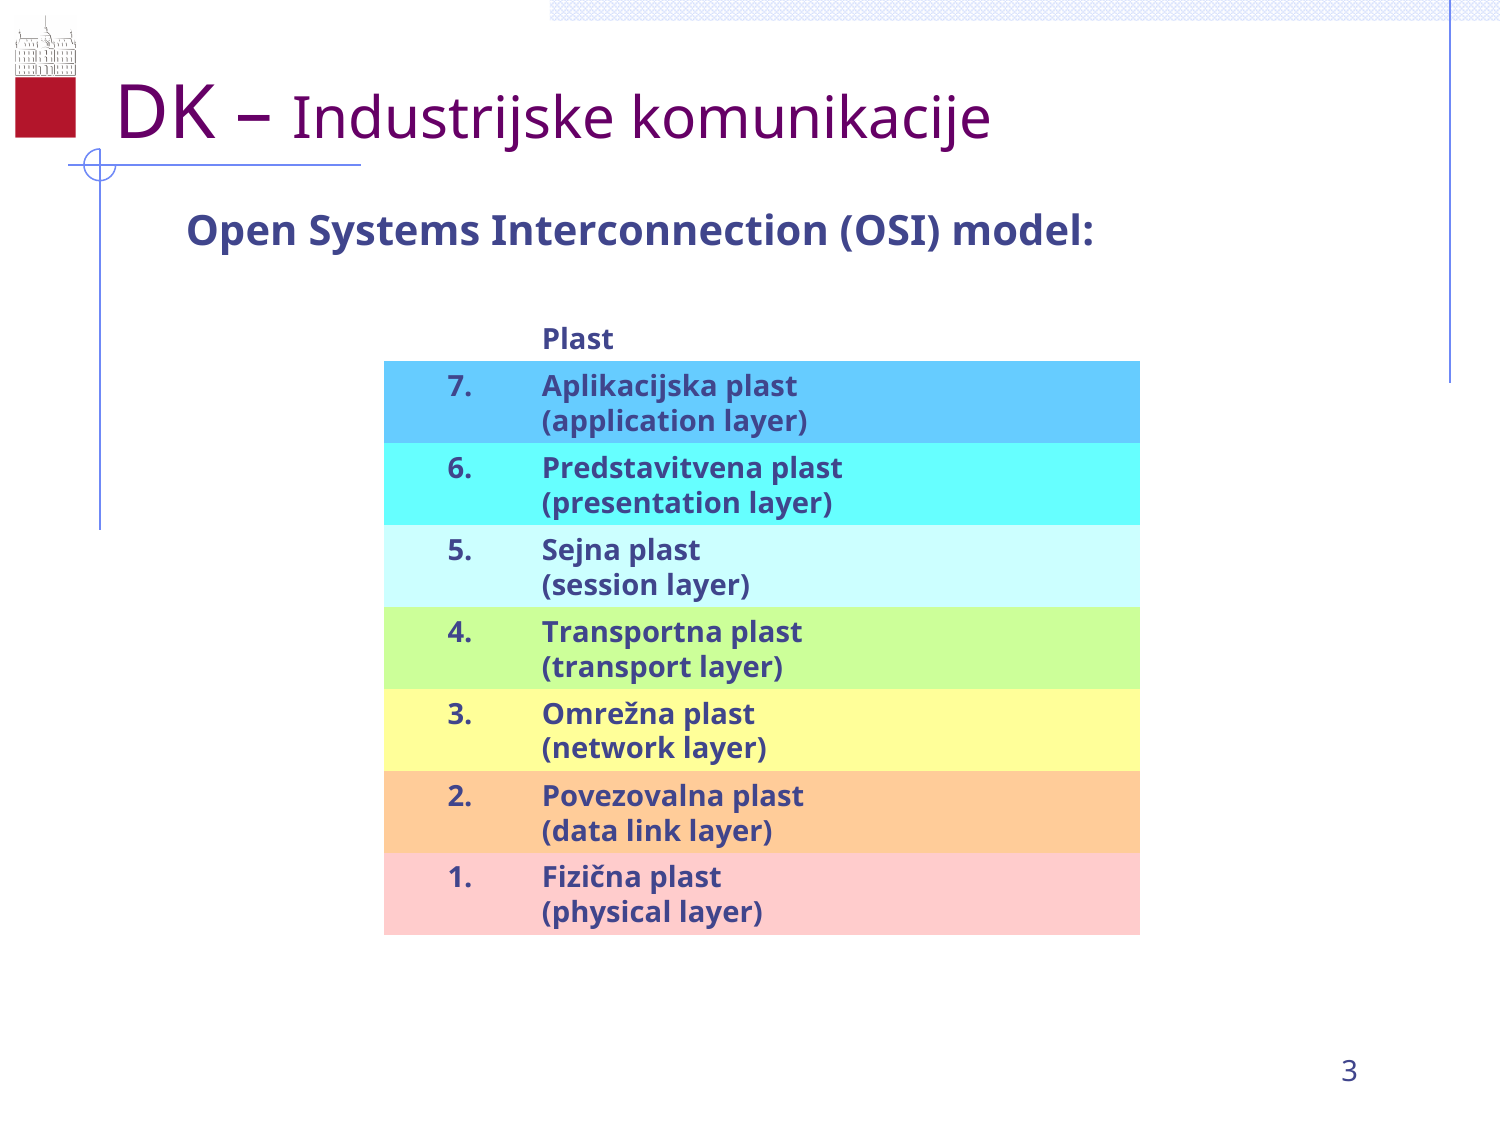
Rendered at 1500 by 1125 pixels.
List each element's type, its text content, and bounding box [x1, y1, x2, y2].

picture [549, 0, 1449, 21]
table_cell 3. [384, 689, 536, 771]
table_cell Transportna plast (transport layer) [536, 607, 1140, 689]
table_header Plast [536, 314, 1140, 361]
table_cell 1. [384, 853, 536, 935]
table_cell Aplikacijska plast (application layer) [536, 361, 1140, 443]
title DK – Industrijske komunikacije [99, 55, 1375, 161]
table_cell Povezovalna plast (data link layer) [536, 771, 1140, 853]
table_cell Omrežna plast (network layer) [536, 689, 1140, 771]
text_box <number> [1060, 1071, 1373, 1101]
table_cell 4. [384, 607, 536, 689]
table_cell 6. [384, 443, 536, 525]
table_header [384, 314, 536, 361]
table_cell 7. [384, 361, 536, 443]
picture [1451, 0, 1500, 21]
table_cell Sejna plast (session layer) [536, 525, 1140, 607]
table_cell Fizična plast (physical layer) [536, 853, 1140, 935]
table_cell 5. [384, 525, 536, 607]
picture [14, 15, 77, 138]
table_cell Predstavitvena plast (presentation layer) [536, 443, 1140, 525]
table_cell 2. [384, 771, 536, 853]
list Open Systems Interconnection (OSI) model: [112, 196, 1450, 1071]
